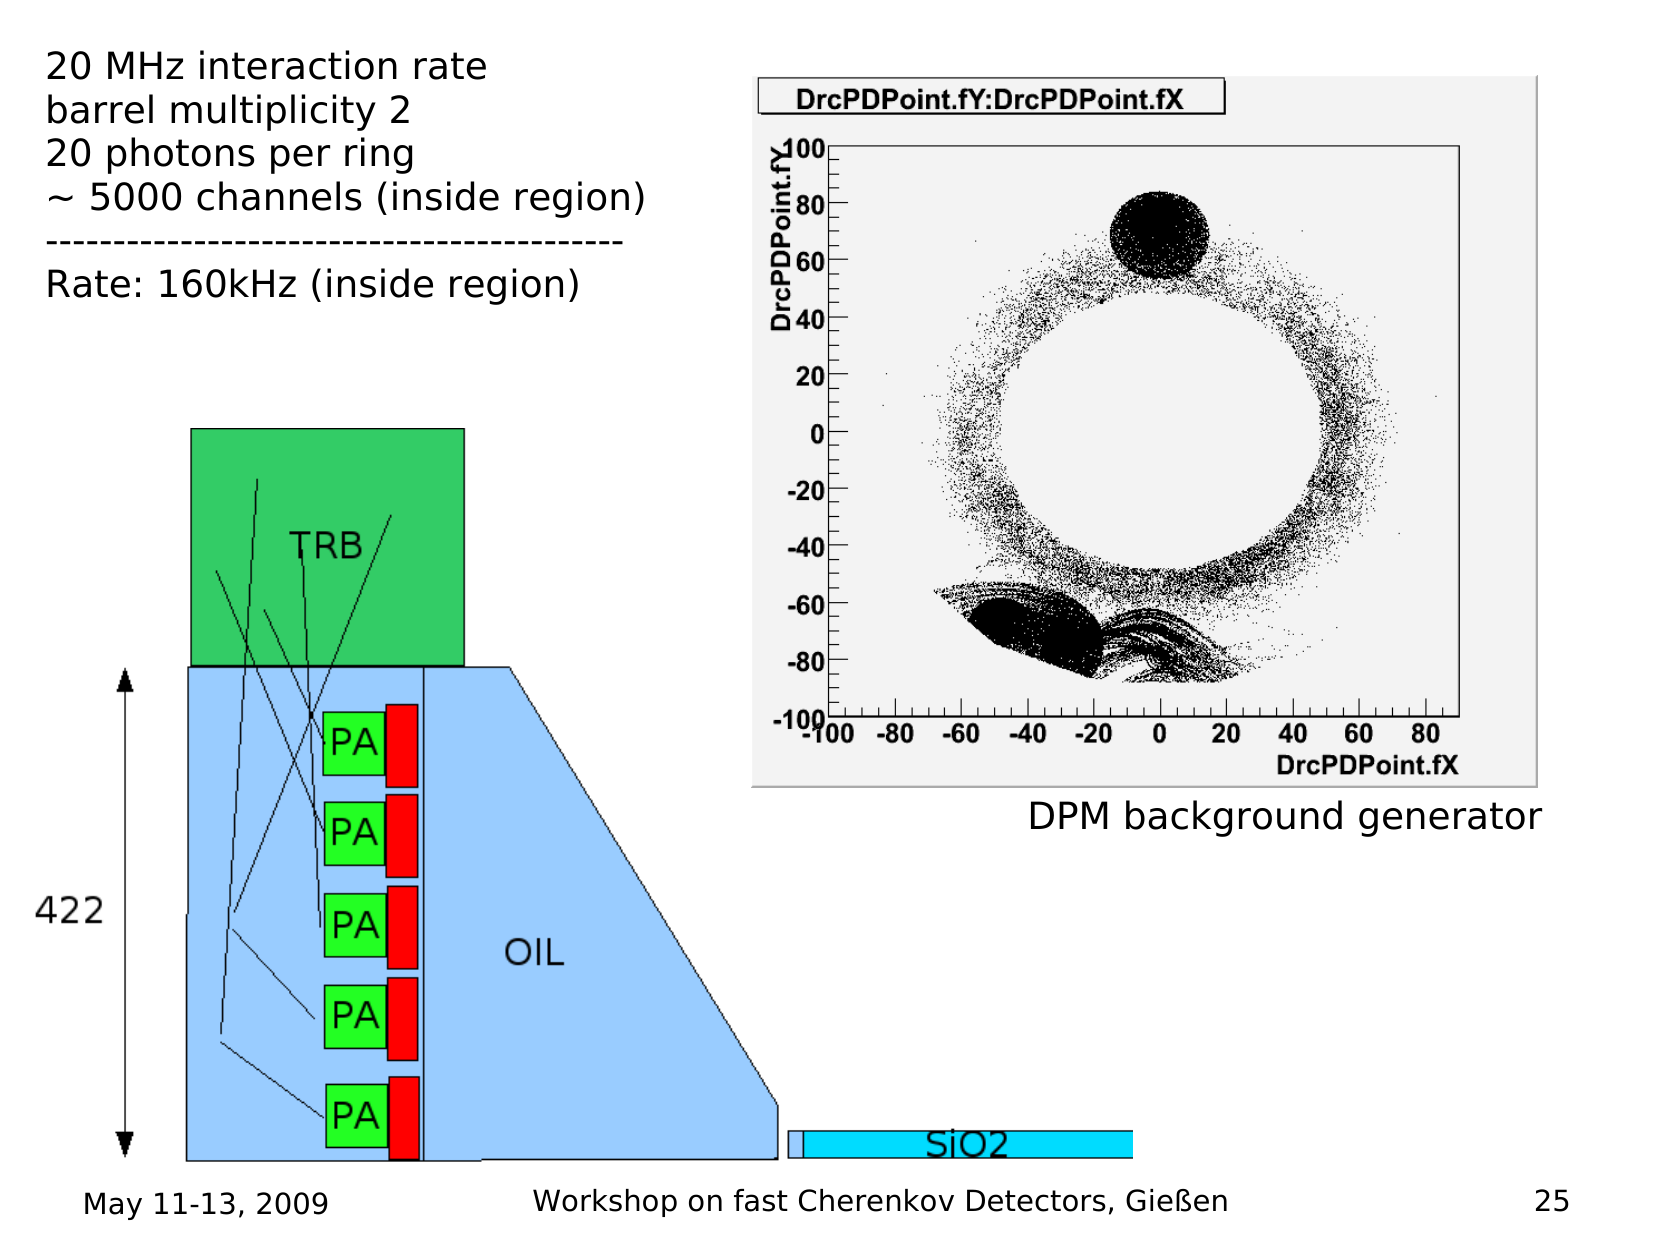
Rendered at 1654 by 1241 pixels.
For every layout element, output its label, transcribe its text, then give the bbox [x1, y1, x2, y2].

text_box DPM background generator [1012, 787, 1558, 846]
text_box 20 MHz interaction rate barrel multiplicity 2 20 photons per ring ~ 5000 channels (inside region) ------------------------------------------- Rate: 160kHz (inside region) [30, 37, 663, 401]
picture [9, 74, 1538, 1186]
